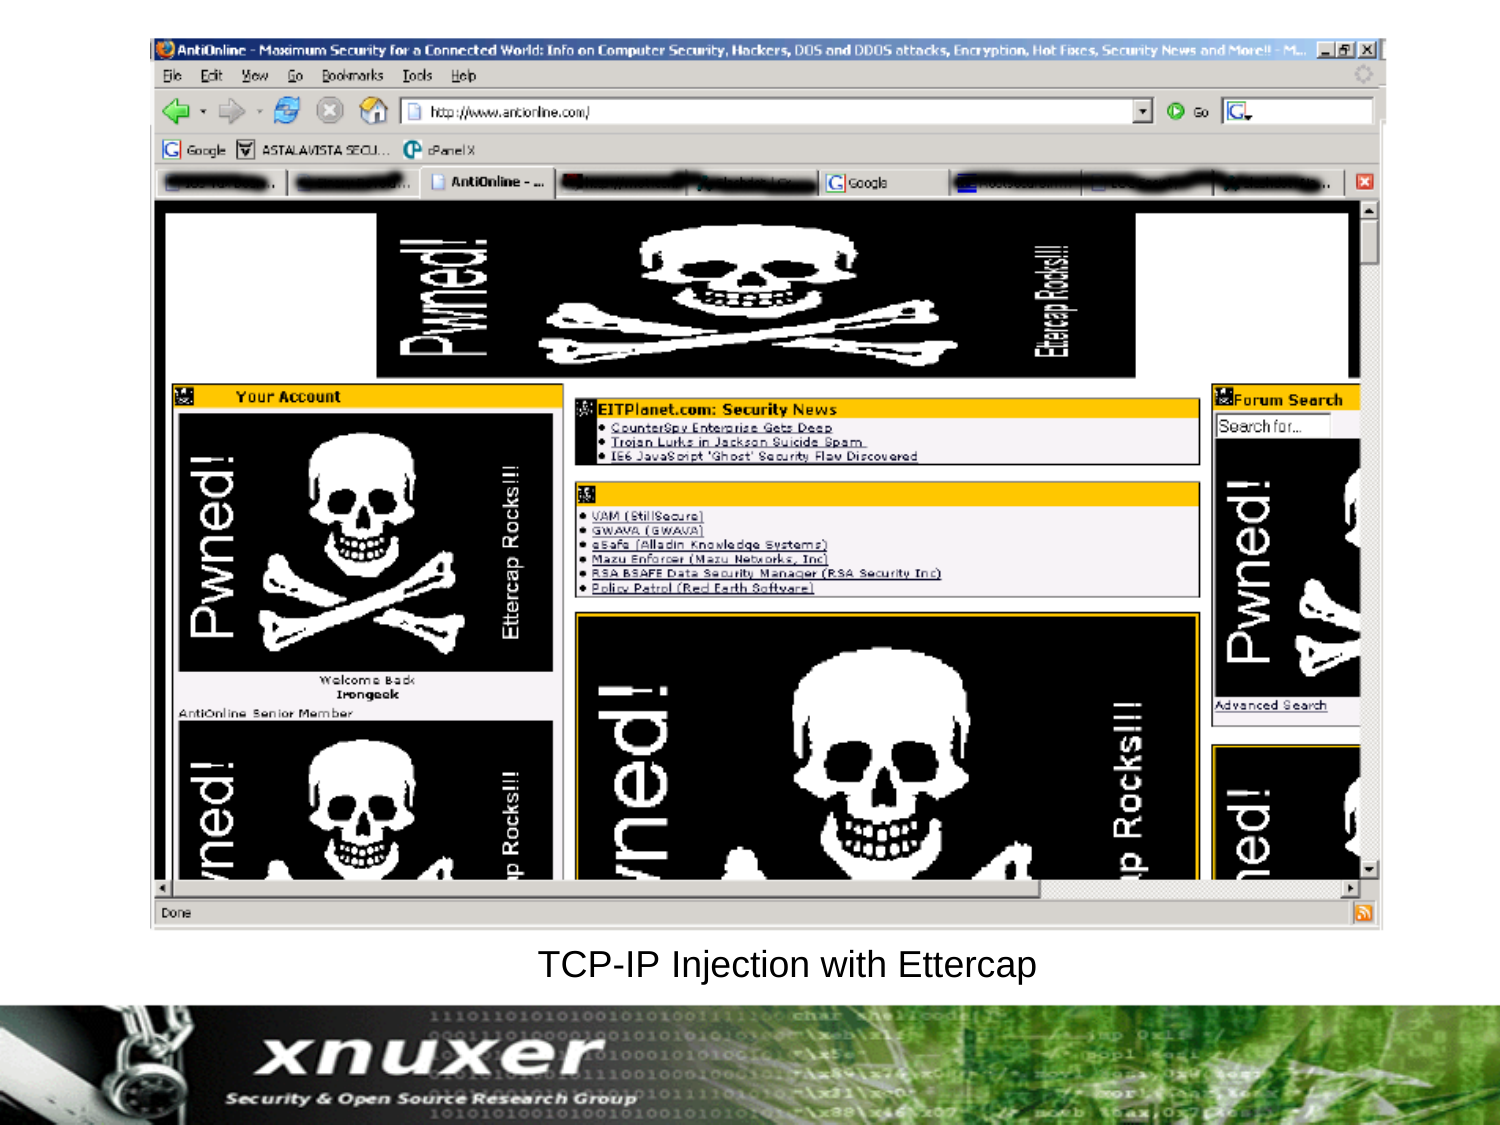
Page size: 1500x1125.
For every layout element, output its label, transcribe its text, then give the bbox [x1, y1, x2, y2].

picture [0, 0, 1500, 1125]
title TCP-IP Injection with Ettercap [112, 912, 1463, 1018]
